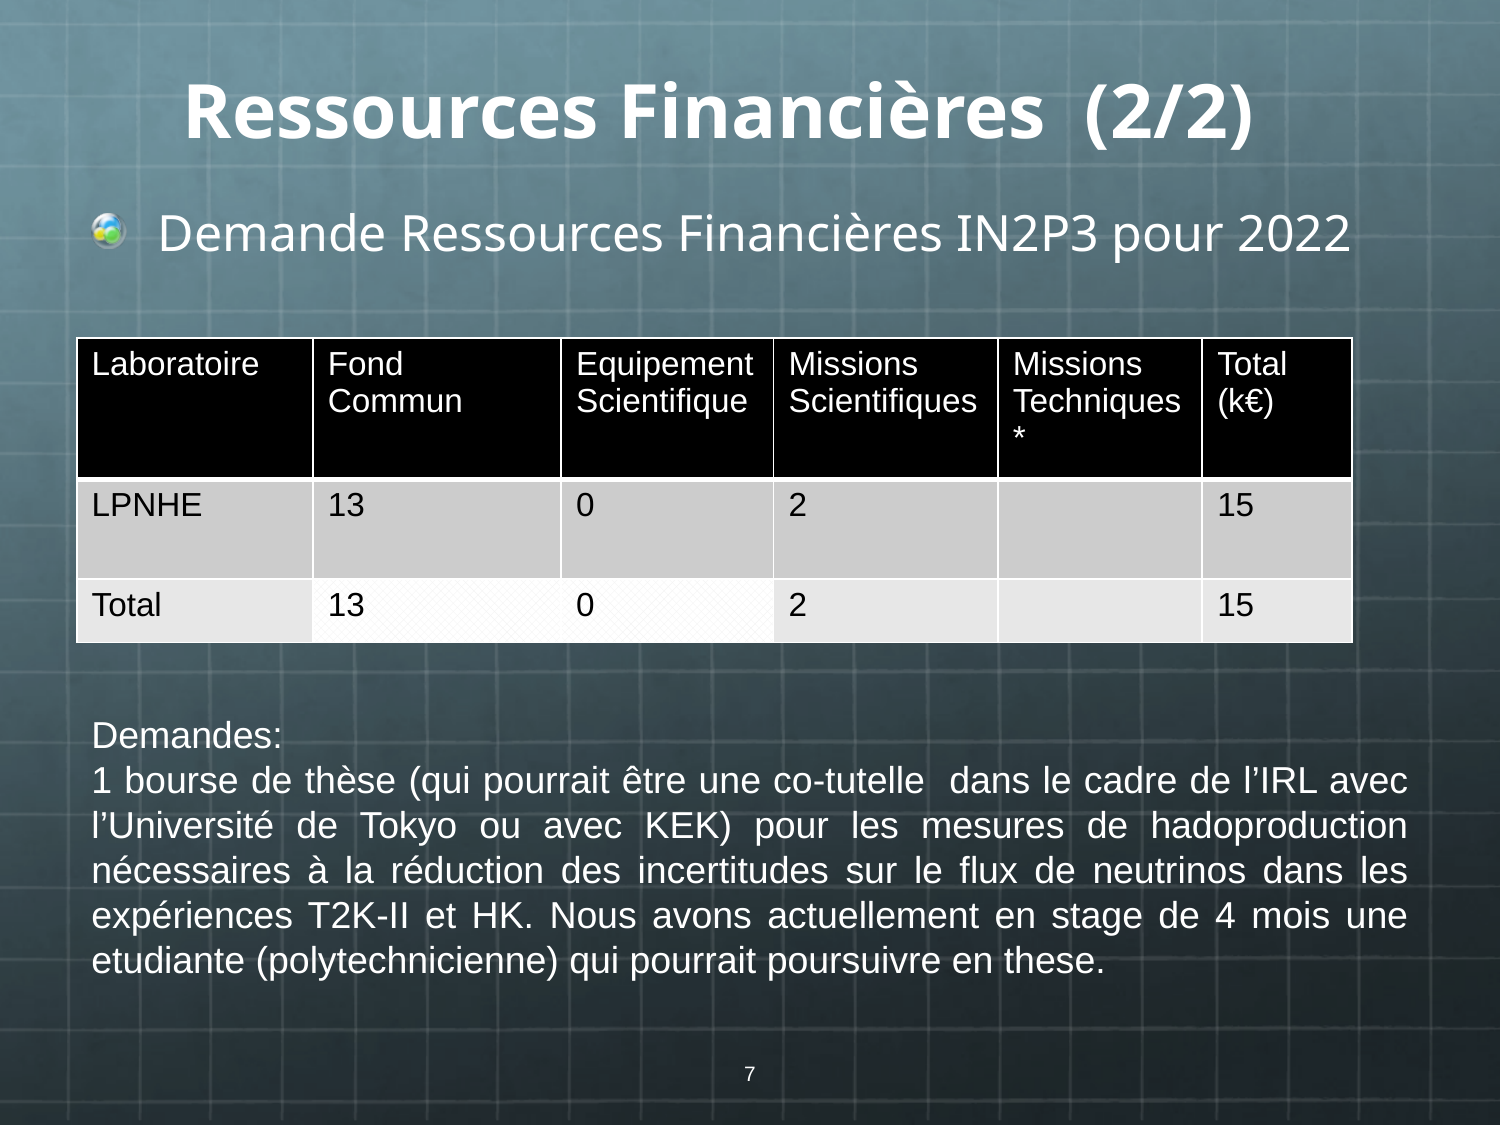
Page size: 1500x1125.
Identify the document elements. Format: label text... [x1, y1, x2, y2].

table_header Fond Commun [314, 339, 560, 477]
table_header Laboratoire [78, 339, 312, 477]
table_cell Total [78, 580, 312, 642]
table_header Missions Techniques* [999, 339, 1201, 477]
table_cell [999, 482, 1201, 578]
picture [0, 0, 1500, 1125]
table_header Equipement Scientifique [562, 339, 773, 477]
table_cell 15 [1203, 482, 1351, 578]
table_cell LPNHE [78, 482, 312, 578]
text_box Ressources Financières (2/2) [53, 32, 1403, 185]
text_box Demande Ressources Financières IN2P3 pour 2022 * Définies comme missions effectuées par personnel technique Demandes: 1 bourse de thèse (qui pourrait être une co-tutelle dans le cadre de l’IRL avec l’Université de Tokyo ou avec KEK) pour les mesures de hadoproduction nécessaires à la réduction des incertitudes sur le flux de neutrinos dans les expériences T2K-II et HK. Nous avons actuellement en stage de 4 mois une etudiante (polytechnicienne) qui pourrait poursuivre en these. [76, 148, 1424, 964]
table_cell 0 [562, 580, 773, 642]
table_cell 15 [1203, 580, 1351, 642]
table_cell 13 [314, 580, 560, 642]
table_header Missions Scientifiques [774, 339, 997, 477]
table_header Total (k€) [1203, 339, 1351, 477]
table_cell 2 [774, 482, 997, 578]
table_cell 2 [774, 580, 997, 642]
text_box <number> [687, 1042, 813, 1103]
table_cell [999, 580, 1201, 642]
table_cell 13 [314, 482, 560, 578]
table_cell 0 [562, 482, 773, 578]
